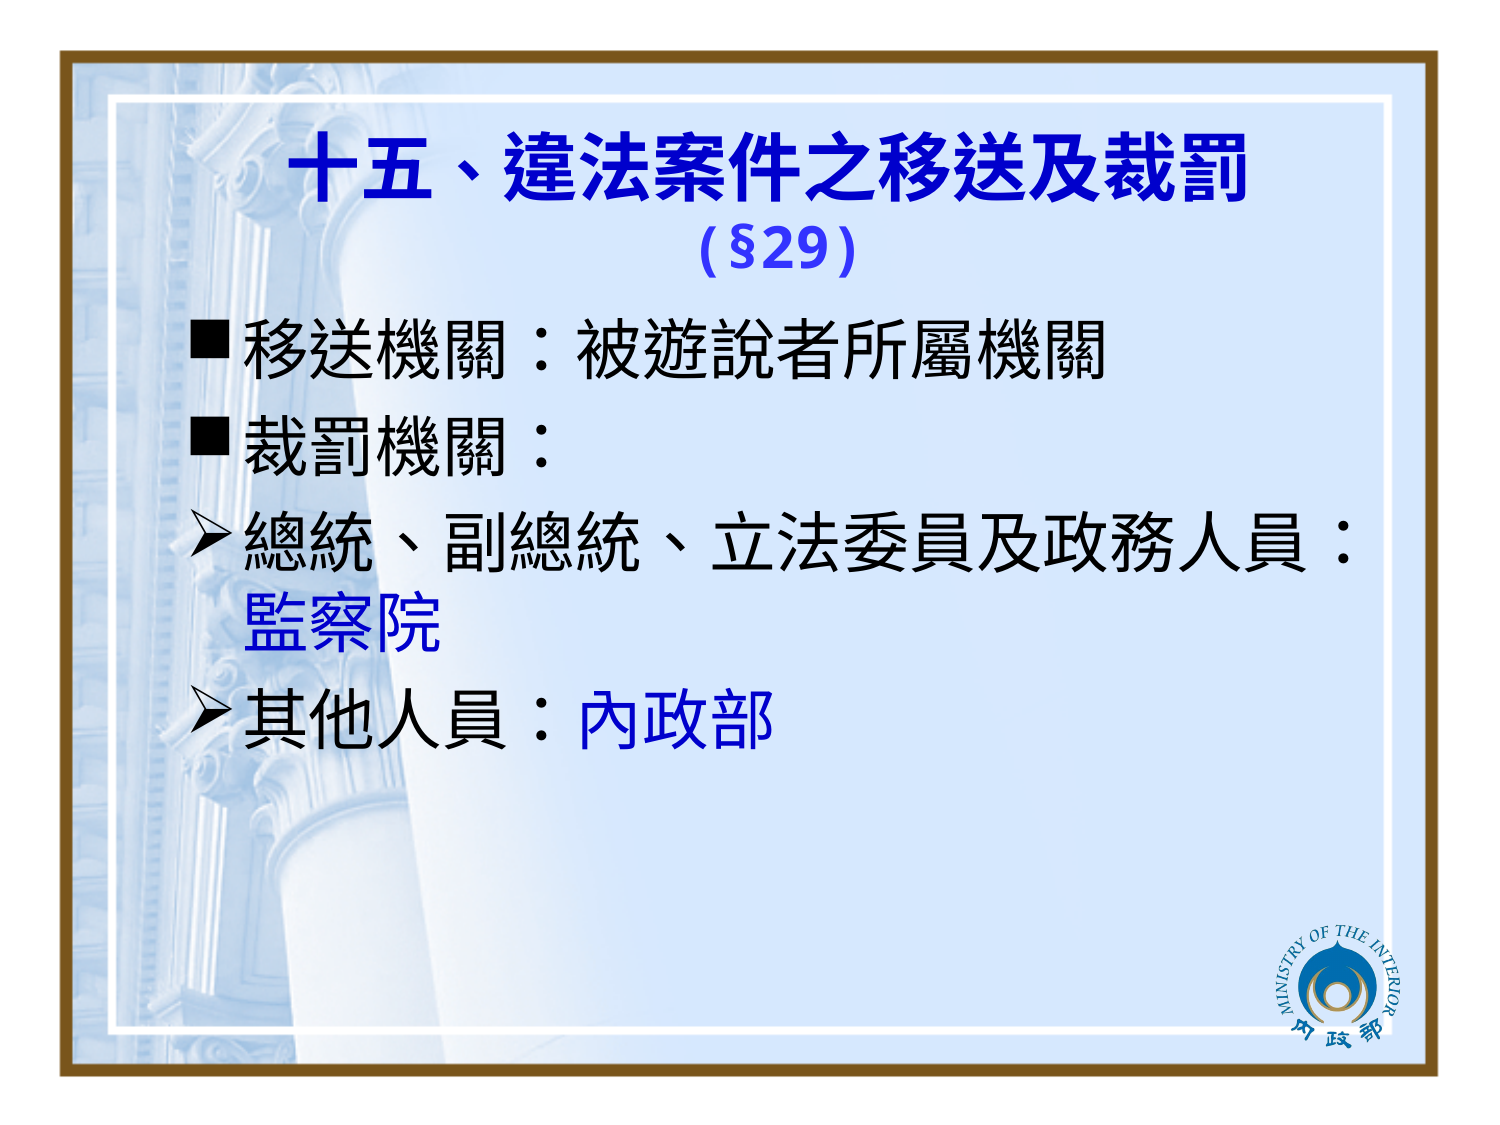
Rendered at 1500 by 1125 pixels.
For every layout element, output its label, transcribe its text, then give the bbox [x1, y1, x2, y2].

list 移送機關：被遊說者所屬機關 裁罰機關： 總統、副總統、立法委員及政務人員：監察院 其他人員：內政部 [171, 299, 1350, 938]
title 十五、違法案件之移送及裁罰(§29) [206, 125, 1350, 276]
picture [0, 0, 1500, 1125]
